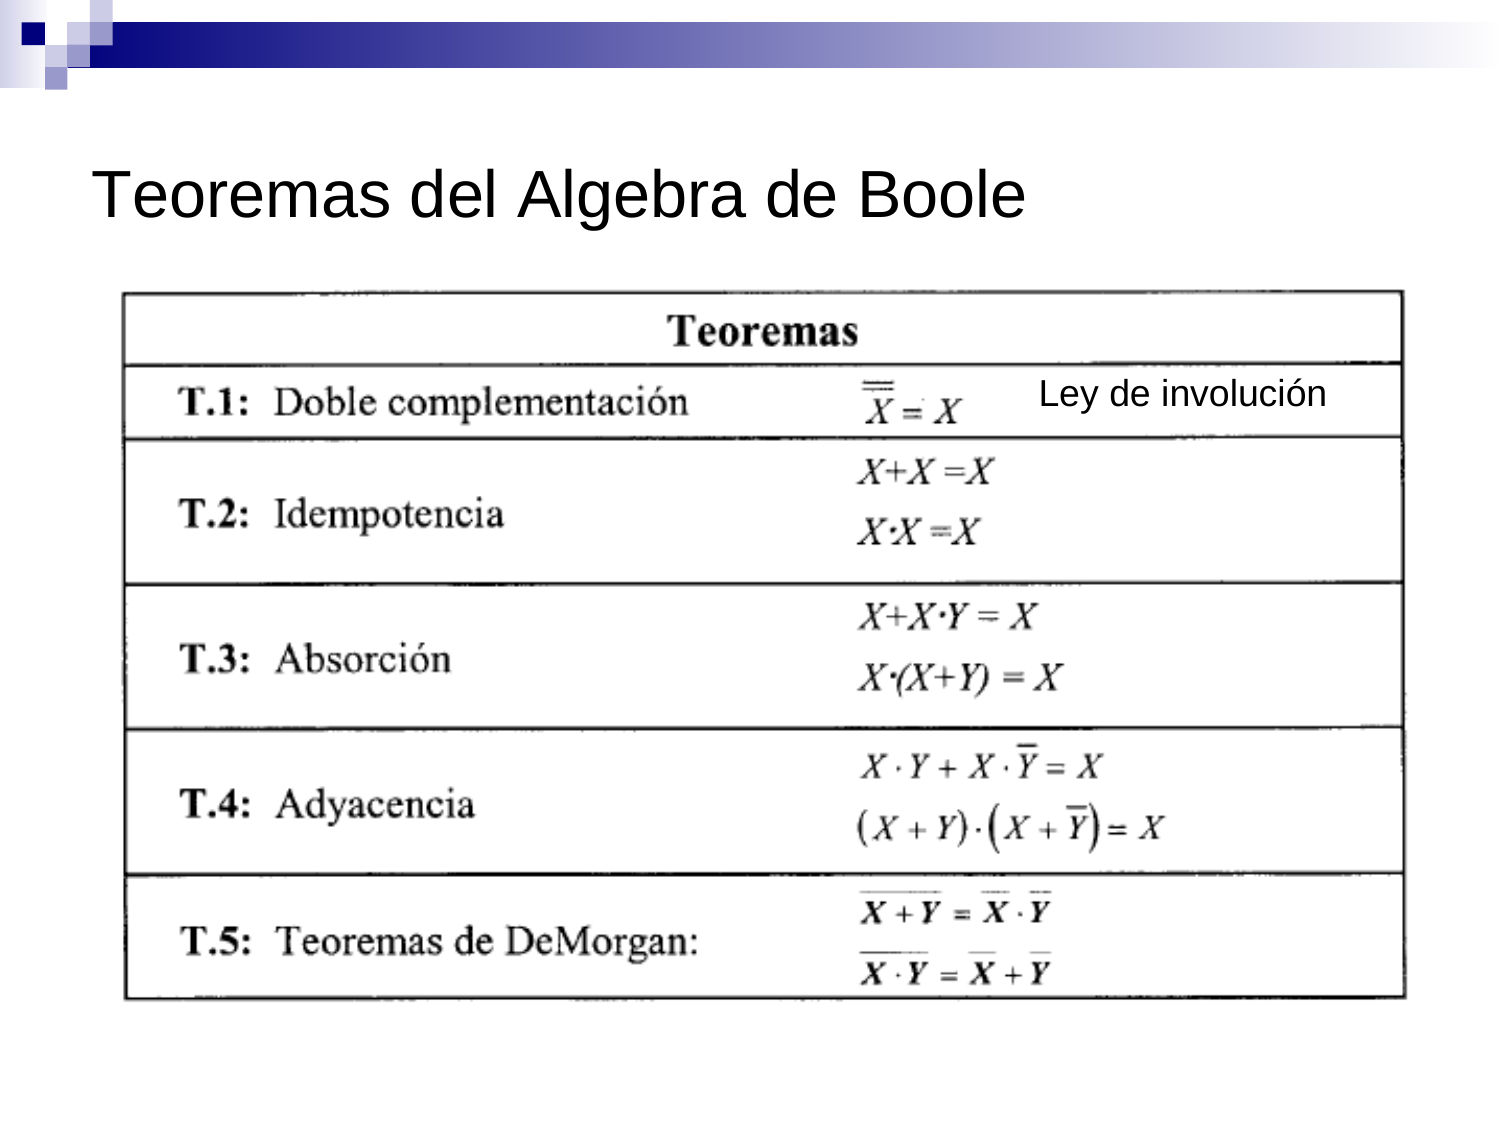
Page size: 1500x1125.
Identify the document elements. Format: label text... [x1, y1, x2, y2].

text_box Ley de involución [1023, 361, 1343, 423]
title Teoremas del Algebra de Boole [76, 78, 1427, 278]
picture [76, 278, 1443, 1021]
